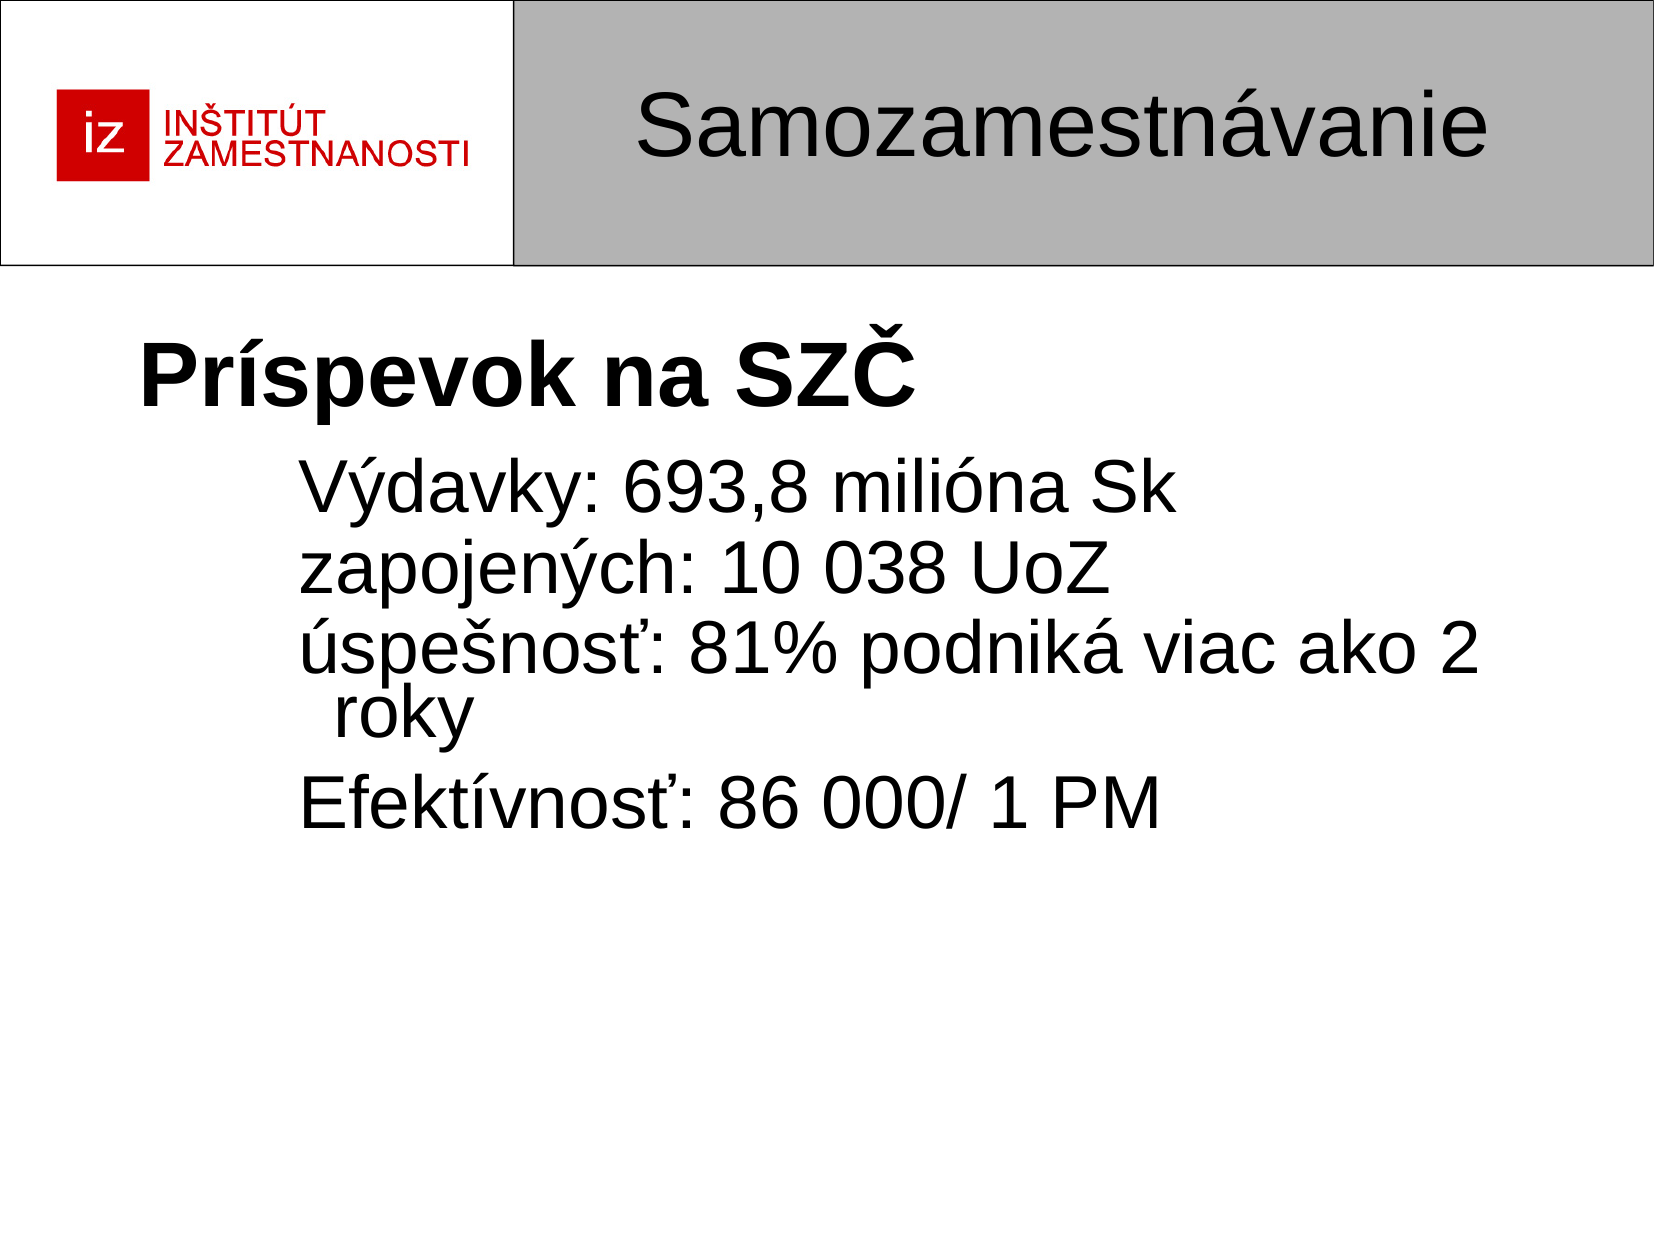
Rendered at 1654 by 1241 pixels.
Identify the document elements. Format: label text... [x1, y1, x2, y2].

picture [5, 8, 512, 257]
title Samozamestnávanie [560, 37, 1565, 229]
list Príspevok na SZČ Výdavky: 693,8 milióna Sk zapojených: 10 038 UoZ úspešnosť: 81% podniká viac ako 2 roky Efektívnosť: 86 000/ 1 PM [121, 344, 1533, 1112]
